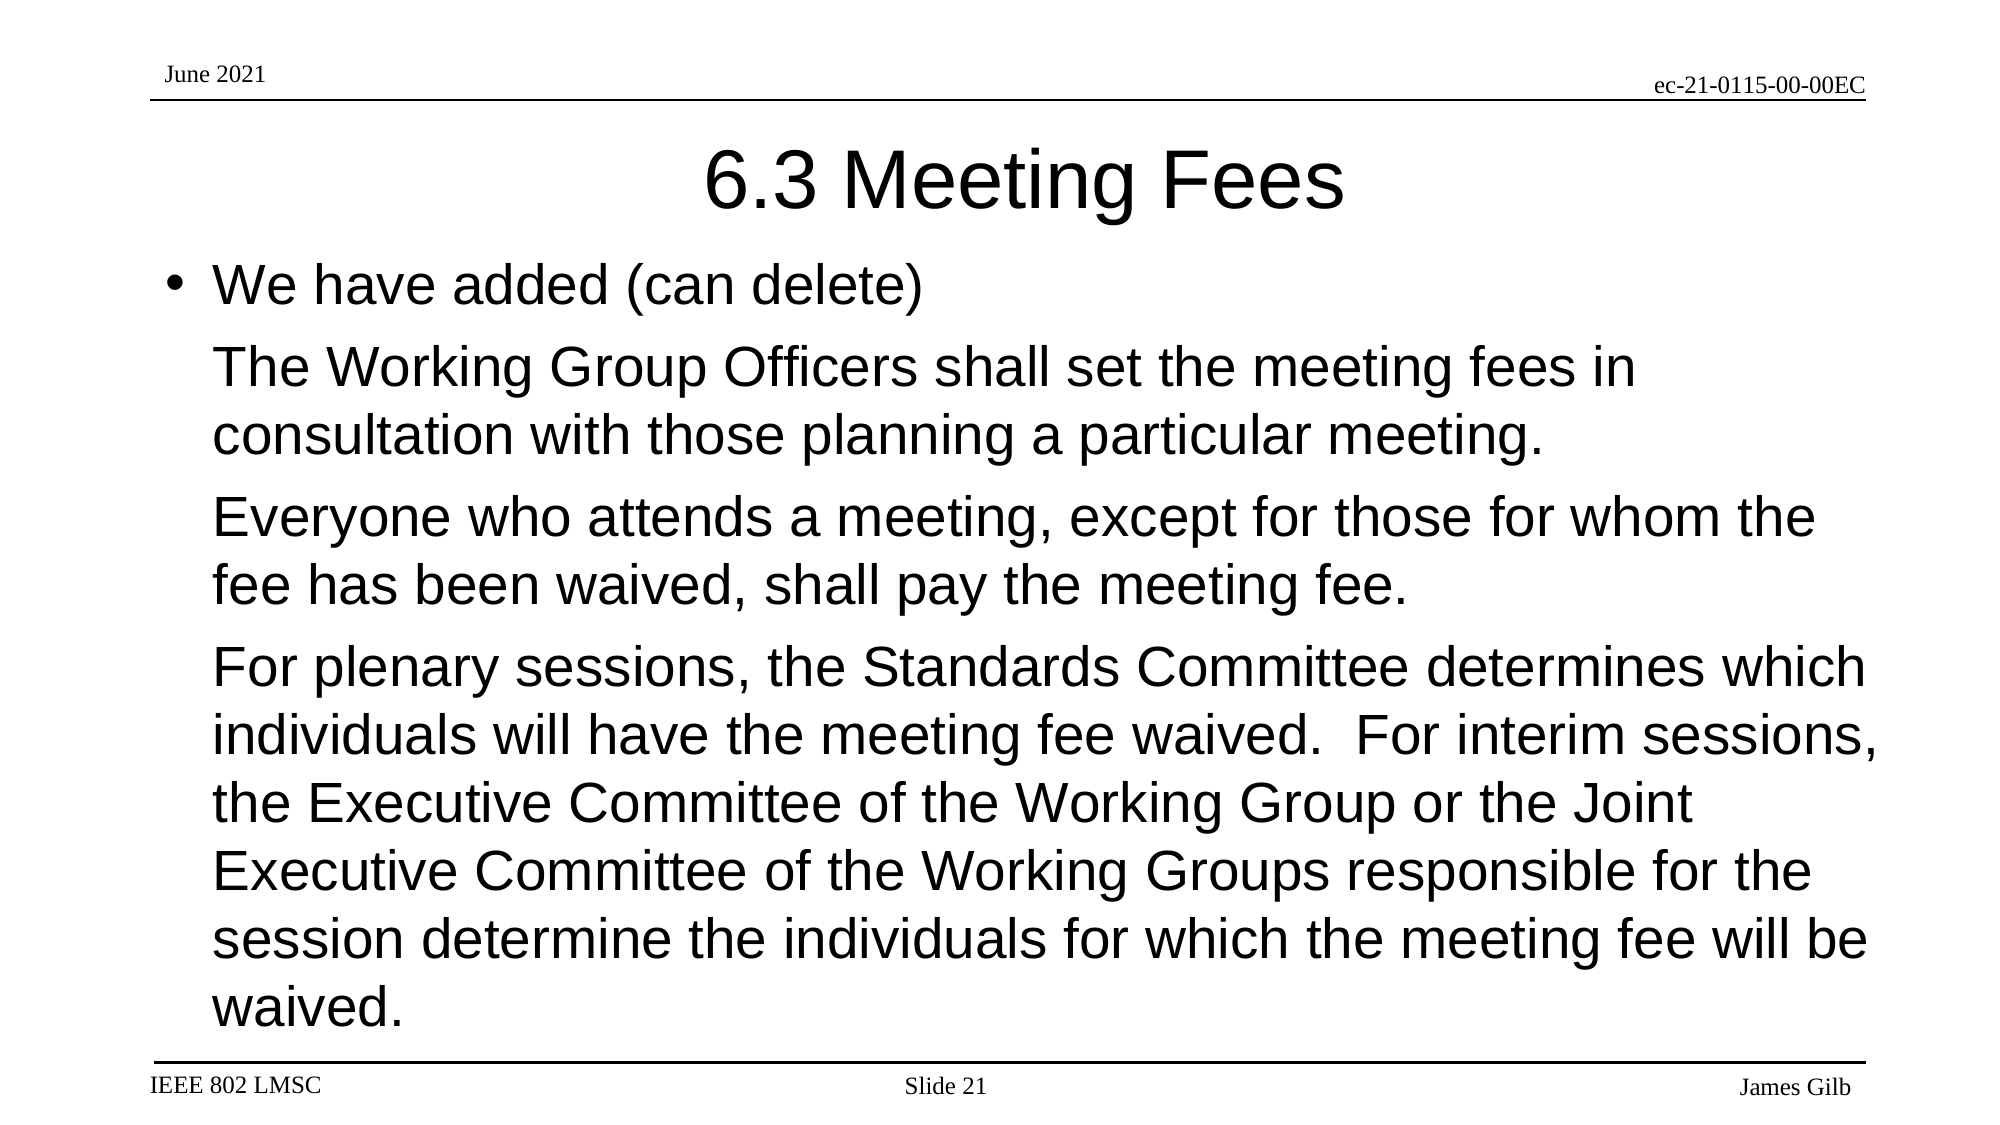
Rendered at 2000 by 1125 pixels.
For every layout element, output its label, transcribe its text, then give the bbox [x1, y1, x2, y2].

list We have added (can delete) The Working Group Officers shall set the meeting fees in consultation with those planning a particular meeting. Everyone who attends a meeting, except for those for whom the fee has been waived, shall pay the meeting fee. For plenary sessions, the Standards Committee determines which individuals will have the meeting fee waived. For interim sessions, the Executive Committee of the Working Group or the Joint Executive Committee of the Working Groups responsible for the session determine the individuals for which the meeting fee will be waived. [149, 239, 1900, 1051]
title 6.3 Meeting Fees [149, 112, 1900, 238]
